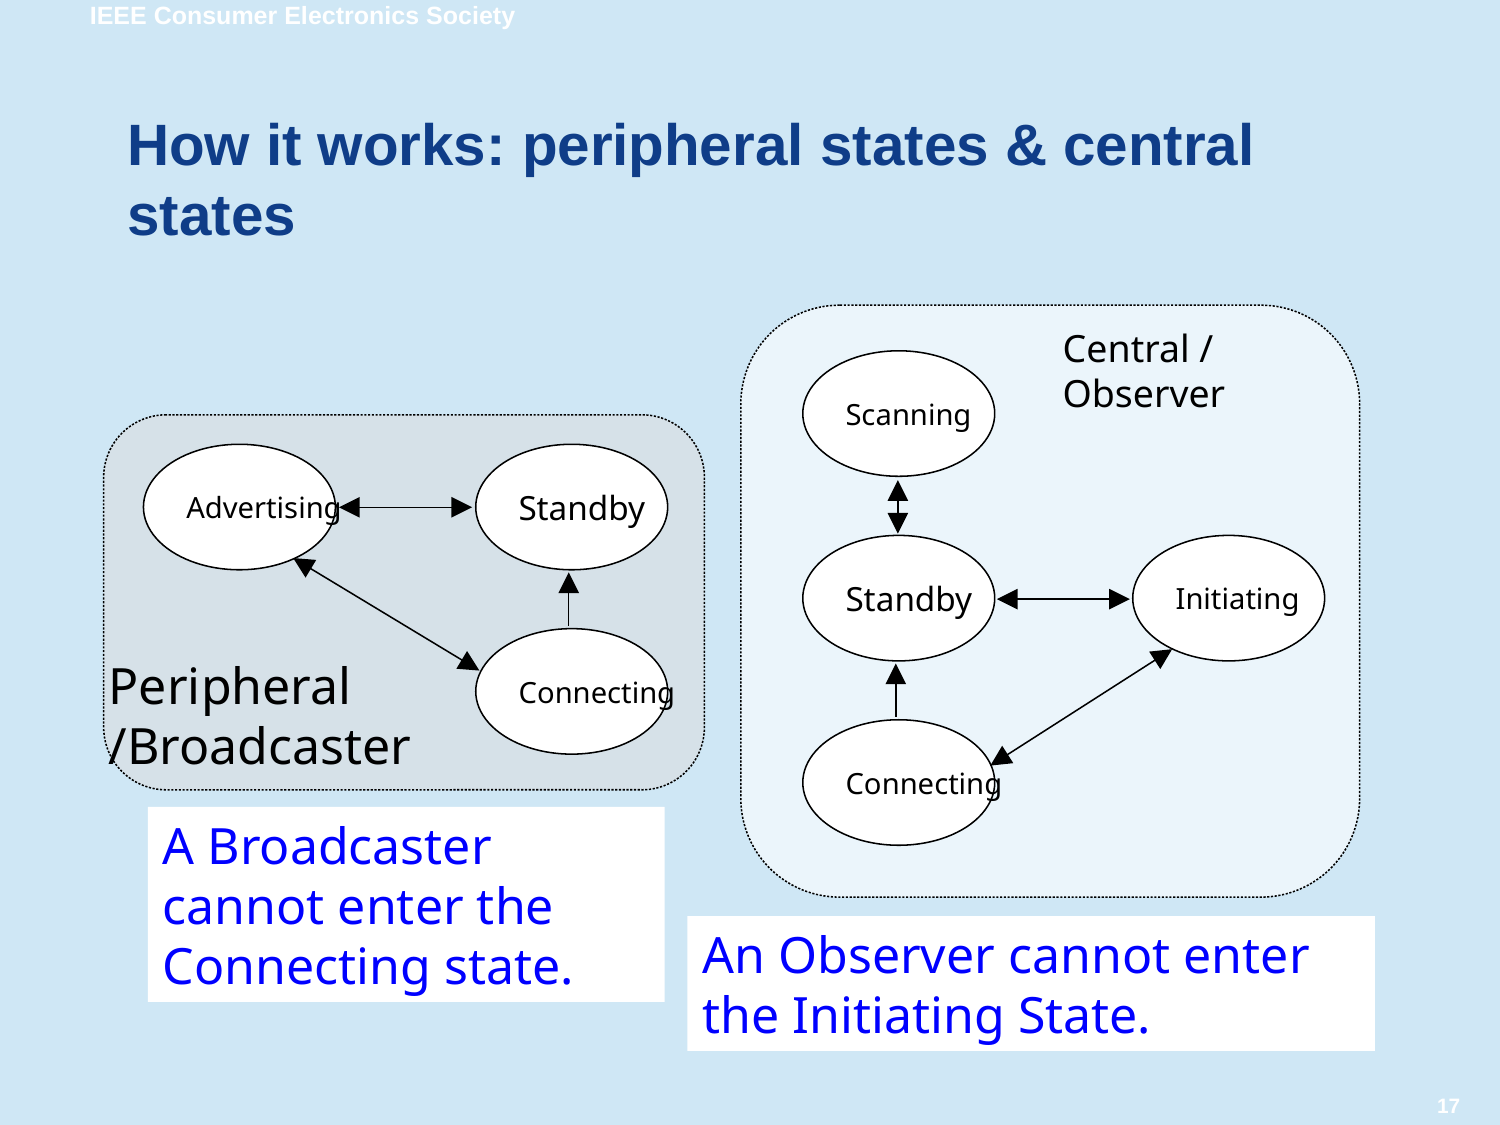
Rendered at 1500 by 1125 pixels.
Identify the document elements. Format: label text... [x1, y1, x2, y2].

text_box A Broadcaster cannot enter the Connecting state. [147, 806, 665, 1002]
text_box Advertising [143, 444, 336, 570]
text_box Connecting [802, 719, 995, 846]
text_box Connecting [475, 628, 668, 755]
text_box Initiating [1132, 535, 1325, 661]
text_box [475, 671, 480, 686]
text_box An Observer cannot enter the Initiating State. [687, 916, 1375, 1051]
text_box Standby [802, 535, 995, 661]
text_box [740, 305, 1360, 898]
title How it works: peripheral states & central states [112, 99, 1388, 275]
text_box [103, 414, 705, 790]
text_box Peripheral /Broadcaster [94, 647, 475, 783]
text_box Central / Observer [1047, 317, 1354, 423]
text_box Scanning [802, 350, 995, 477]
text_box Standby [475, 444, 668, 570]
